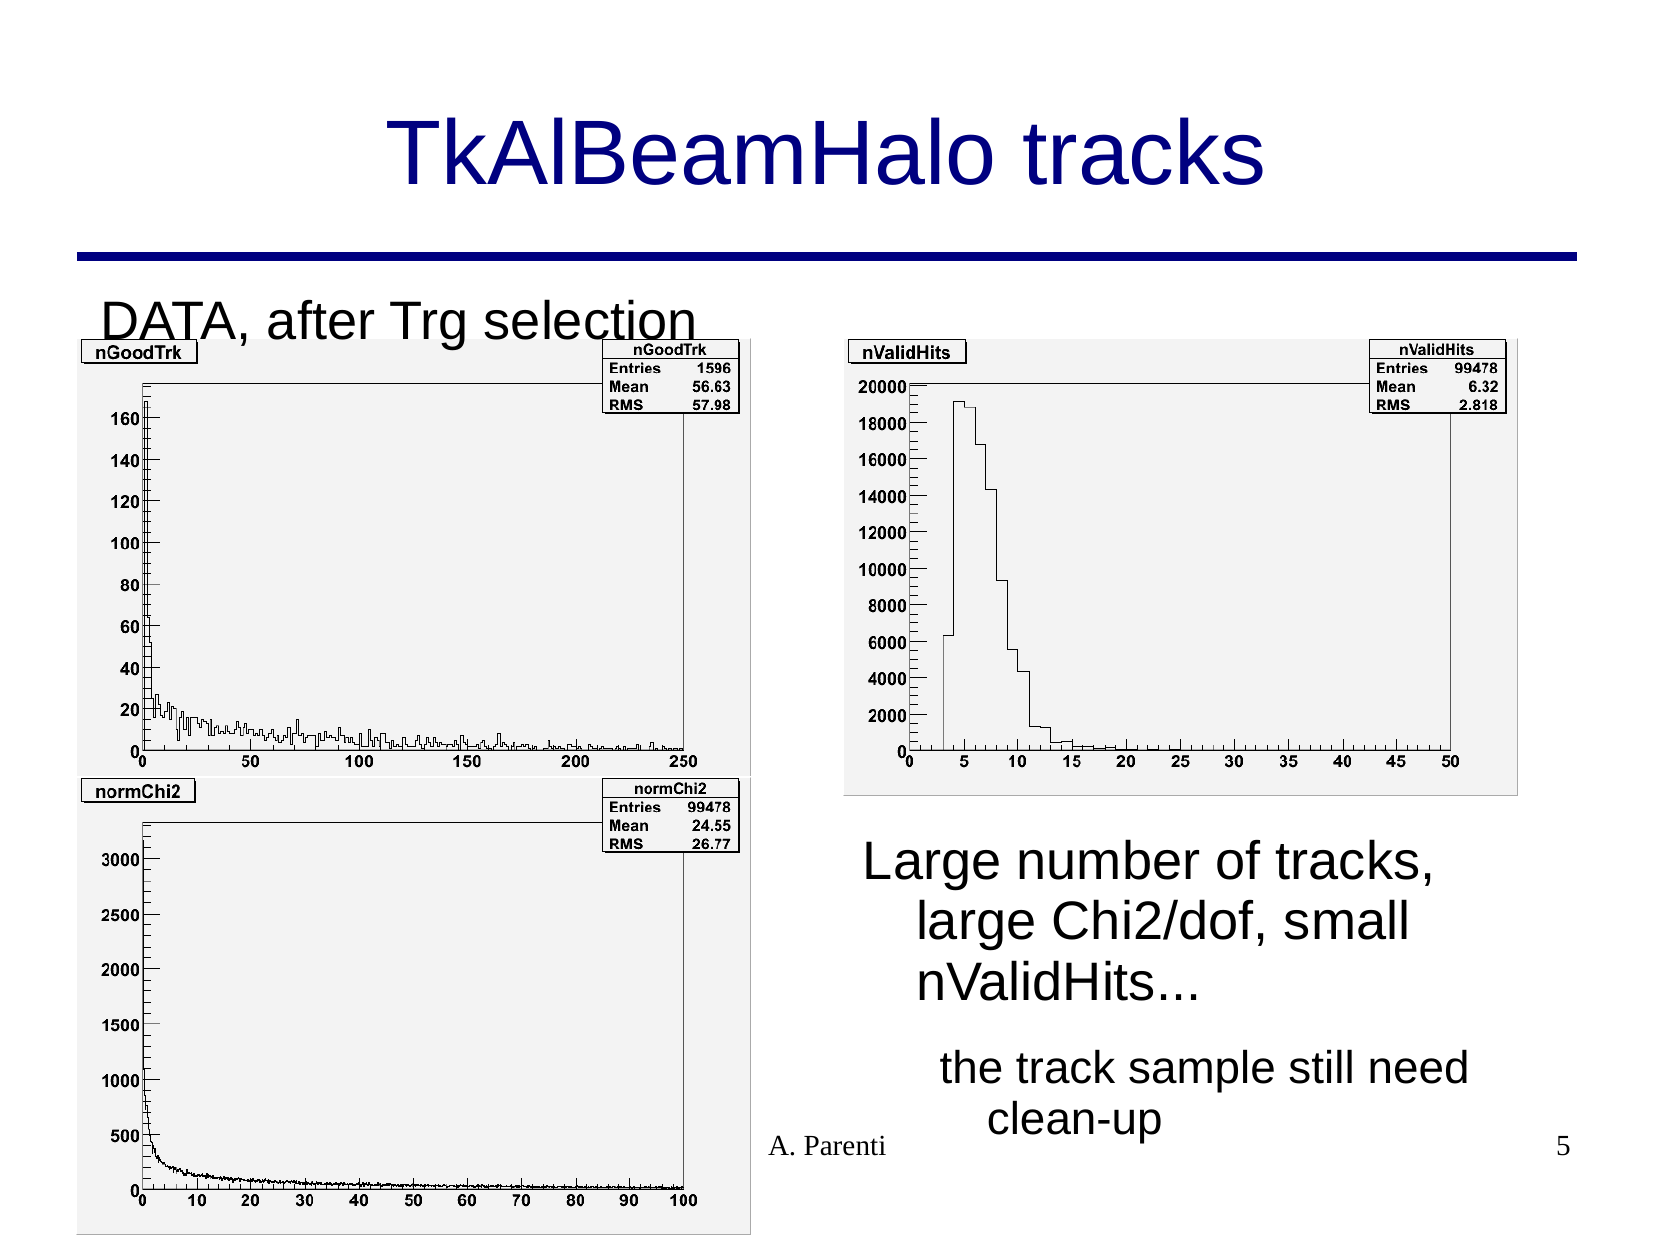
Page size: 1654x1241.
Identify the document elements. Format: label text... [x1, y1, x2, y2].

picture [75, 337, 751, 1235]
list Large number of tracks, large Chi2/dof, small nValidHits... the track sample still need clean-up [845, 290, 1572, 1145]
list DATA, after Trg selection [82, 290, 809, 1109]
title TkAlBeamHalo tracks [82, 49, 1571, 257]
